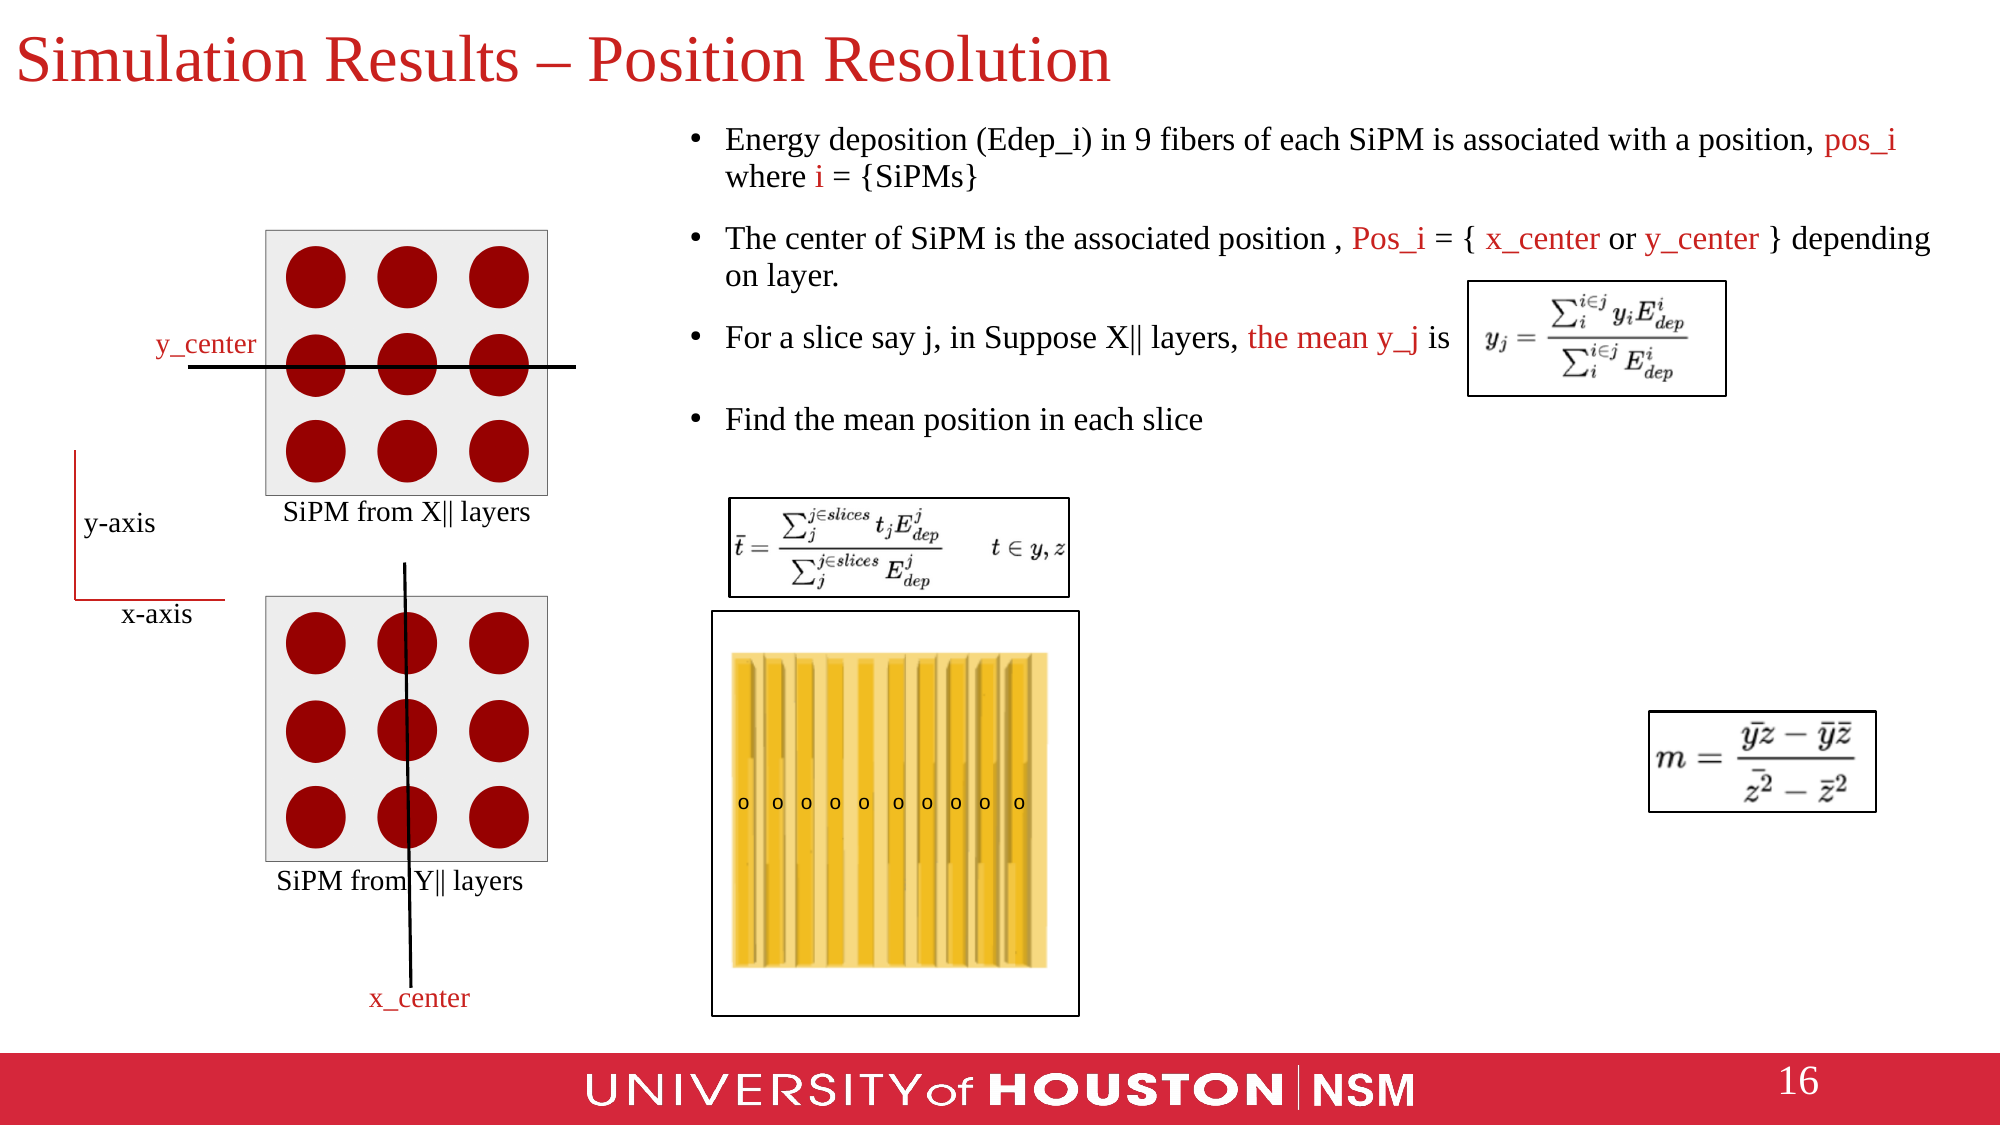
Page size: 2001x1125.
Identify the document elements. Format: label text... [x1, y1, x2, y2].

text_box SiPM from Y|| layers [411, 856, 561, 906]
picture [712, 612, 1078, 1015]
text_box 16 [1762, 1050, 1838, 1112]
text_box Find the mean position in each slice [675, 393, 1951, 445]
picture [587, 1065, 1413, 1110]
picture [1469, 282, 1726, 393]
picture [407, 594, 549, 856]
picture [730, 498, 1069, 597]
text_box Energy deposition (Edep_i) in 9 fibers of each SiPM is associated with a position, pos_i where i = {SiPMs} The center of SiPM is the associated position , Pos_i = { x_center or y_center } depending on layer. For a slice say j, in Suppose X|| layers, the mean y_j is [675, 113, 1951, 393]
text_box o o o o o o o o o o [723, 783, 1053, 823]
picture [264, 594, 407, 856]
text_box x_center [354, 974, 505, 1024]
text_box x-axis [106, 590, 257, 640]
picture [264, 228, 549, 365]
text_box y_center [140, 320, 291, 370]
picture [1650, 712, 1876, 812]
text_box SiPM from X|| layers [268, 488, 567, 537]
text_box y-axis [69, 499, 220, 549]
title Simulation Results – Position Resolution [0, 0, 1815, 110]
text_box SiPM from Y|| layers [261, 856, 408, 906]
picture [264, 369, 549, 497]
